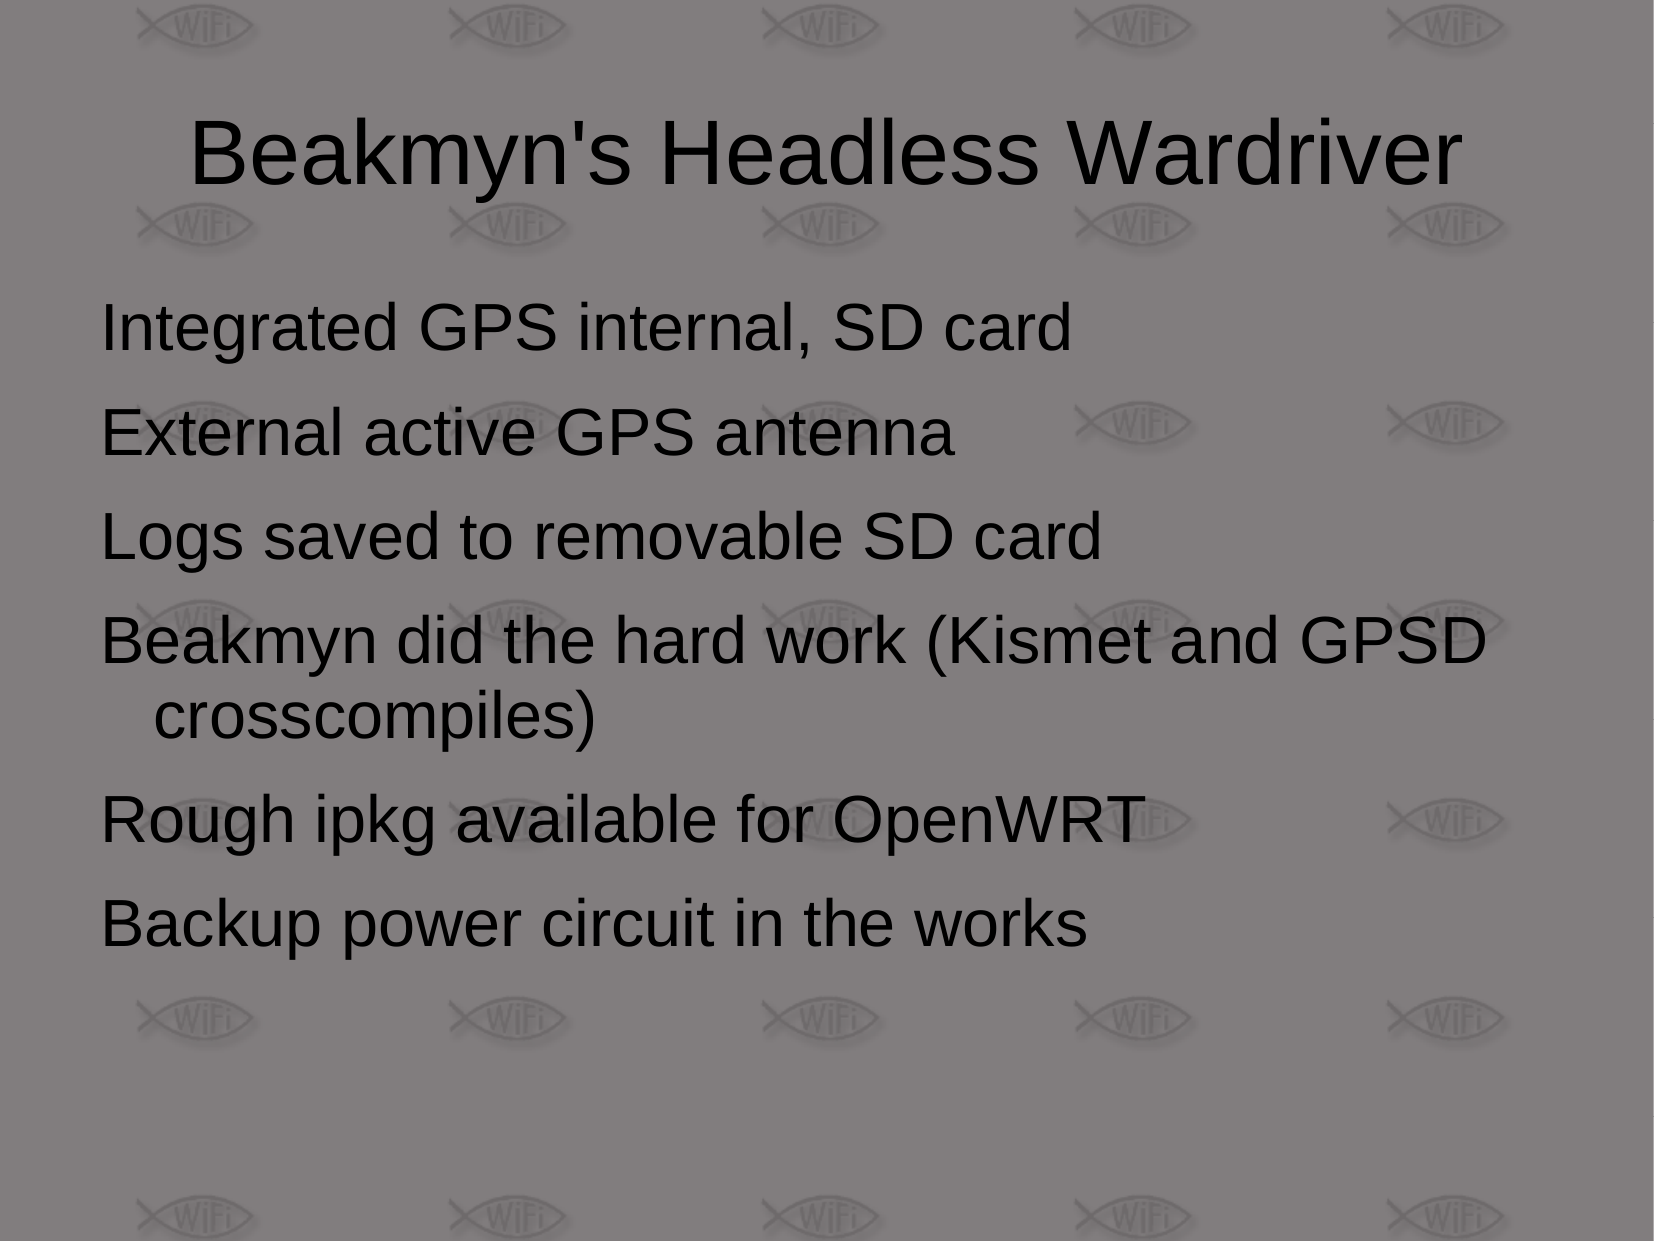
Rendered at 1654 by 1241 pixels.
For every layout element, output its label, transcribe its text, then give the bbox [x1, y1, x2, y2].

title Beakmyn's Headless Wardriver [82, 49, 1571, 257]
list Integrated GPS internal, SD card External active GPS antenna Logs saved to removable SD card Beakmyn did the hard work (Kismet and GPSD crosscompiles) Rough ipkg available for OpenWRT Backup power circuit in the works [82, 290, 1571, 1109]
picture [0, 0, 1654, 1241]
